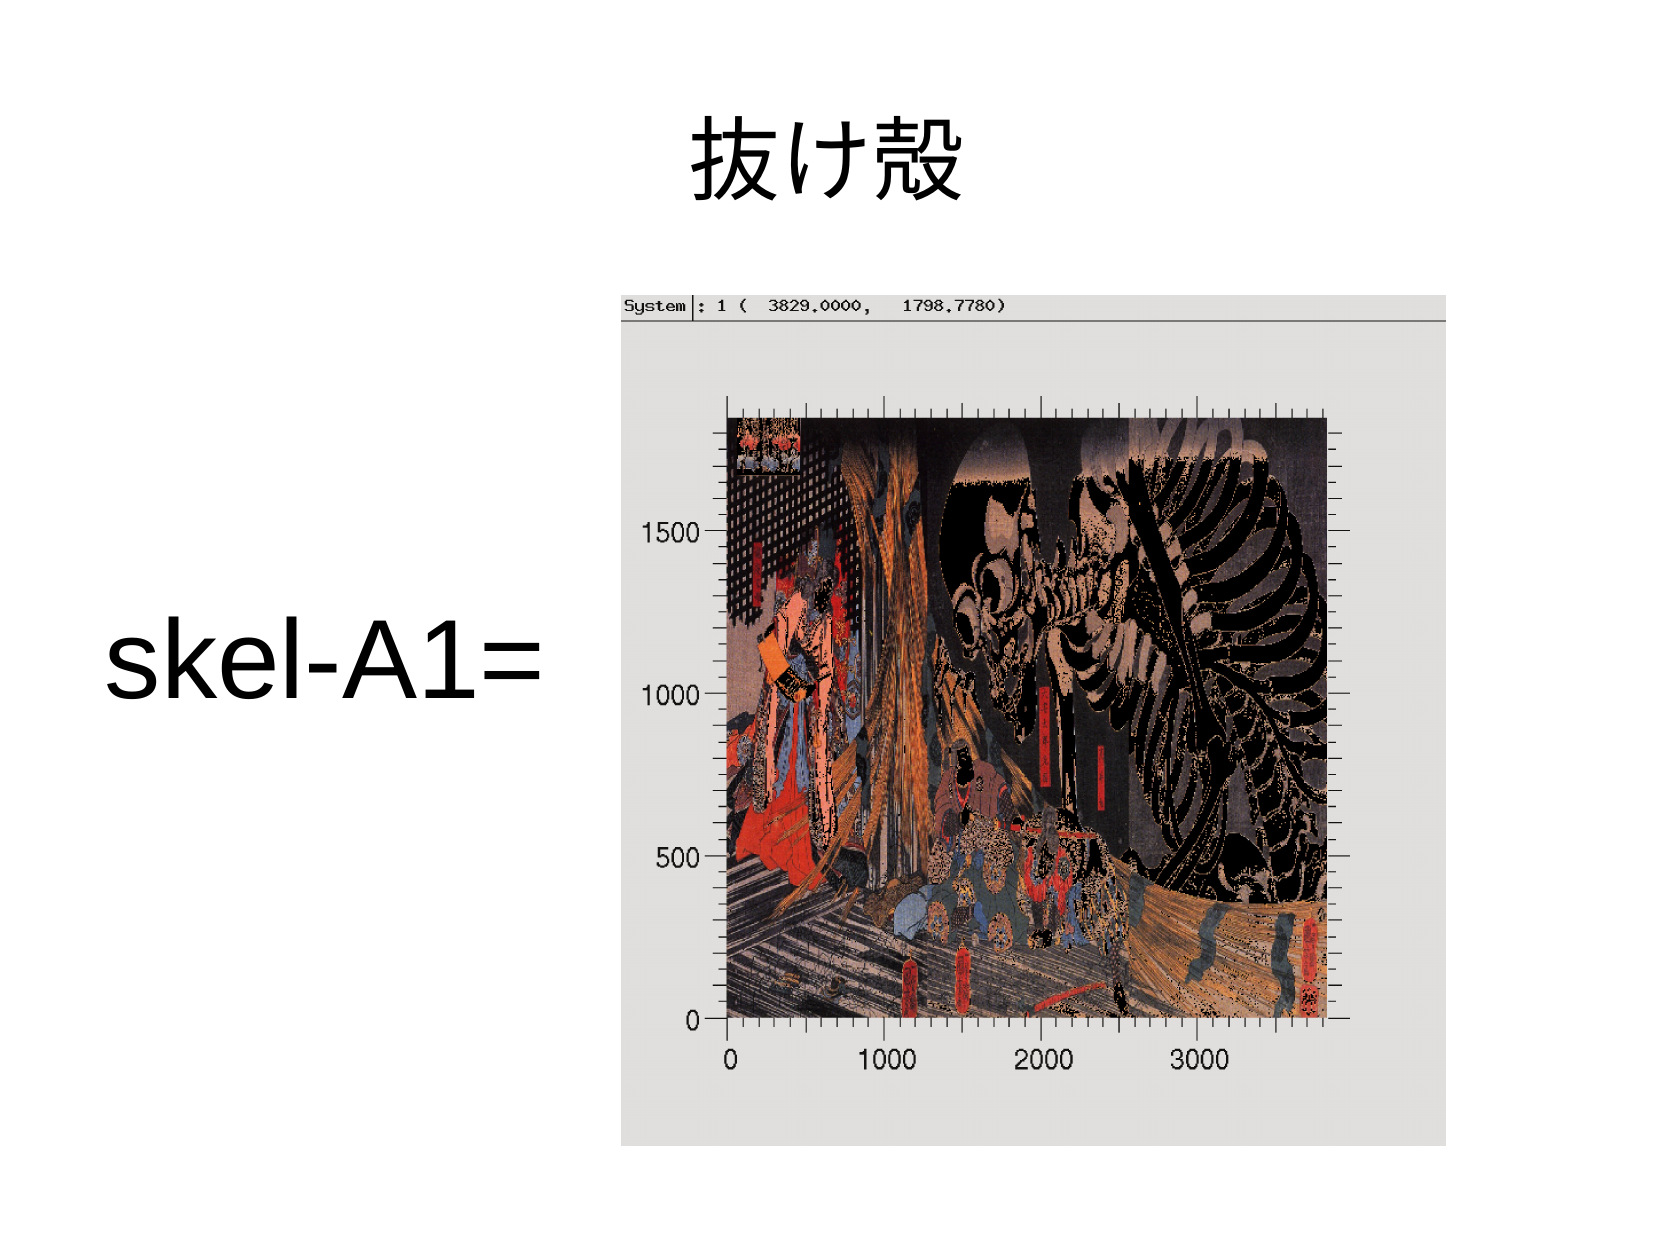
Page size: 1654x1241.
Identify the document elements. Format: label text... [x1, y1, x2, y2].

picture [621, 295, 1447, 1147]
title 抜け殻 [82, 56, 1571, 249]
text_box skel-A1= [90, 590, 561, 731]
